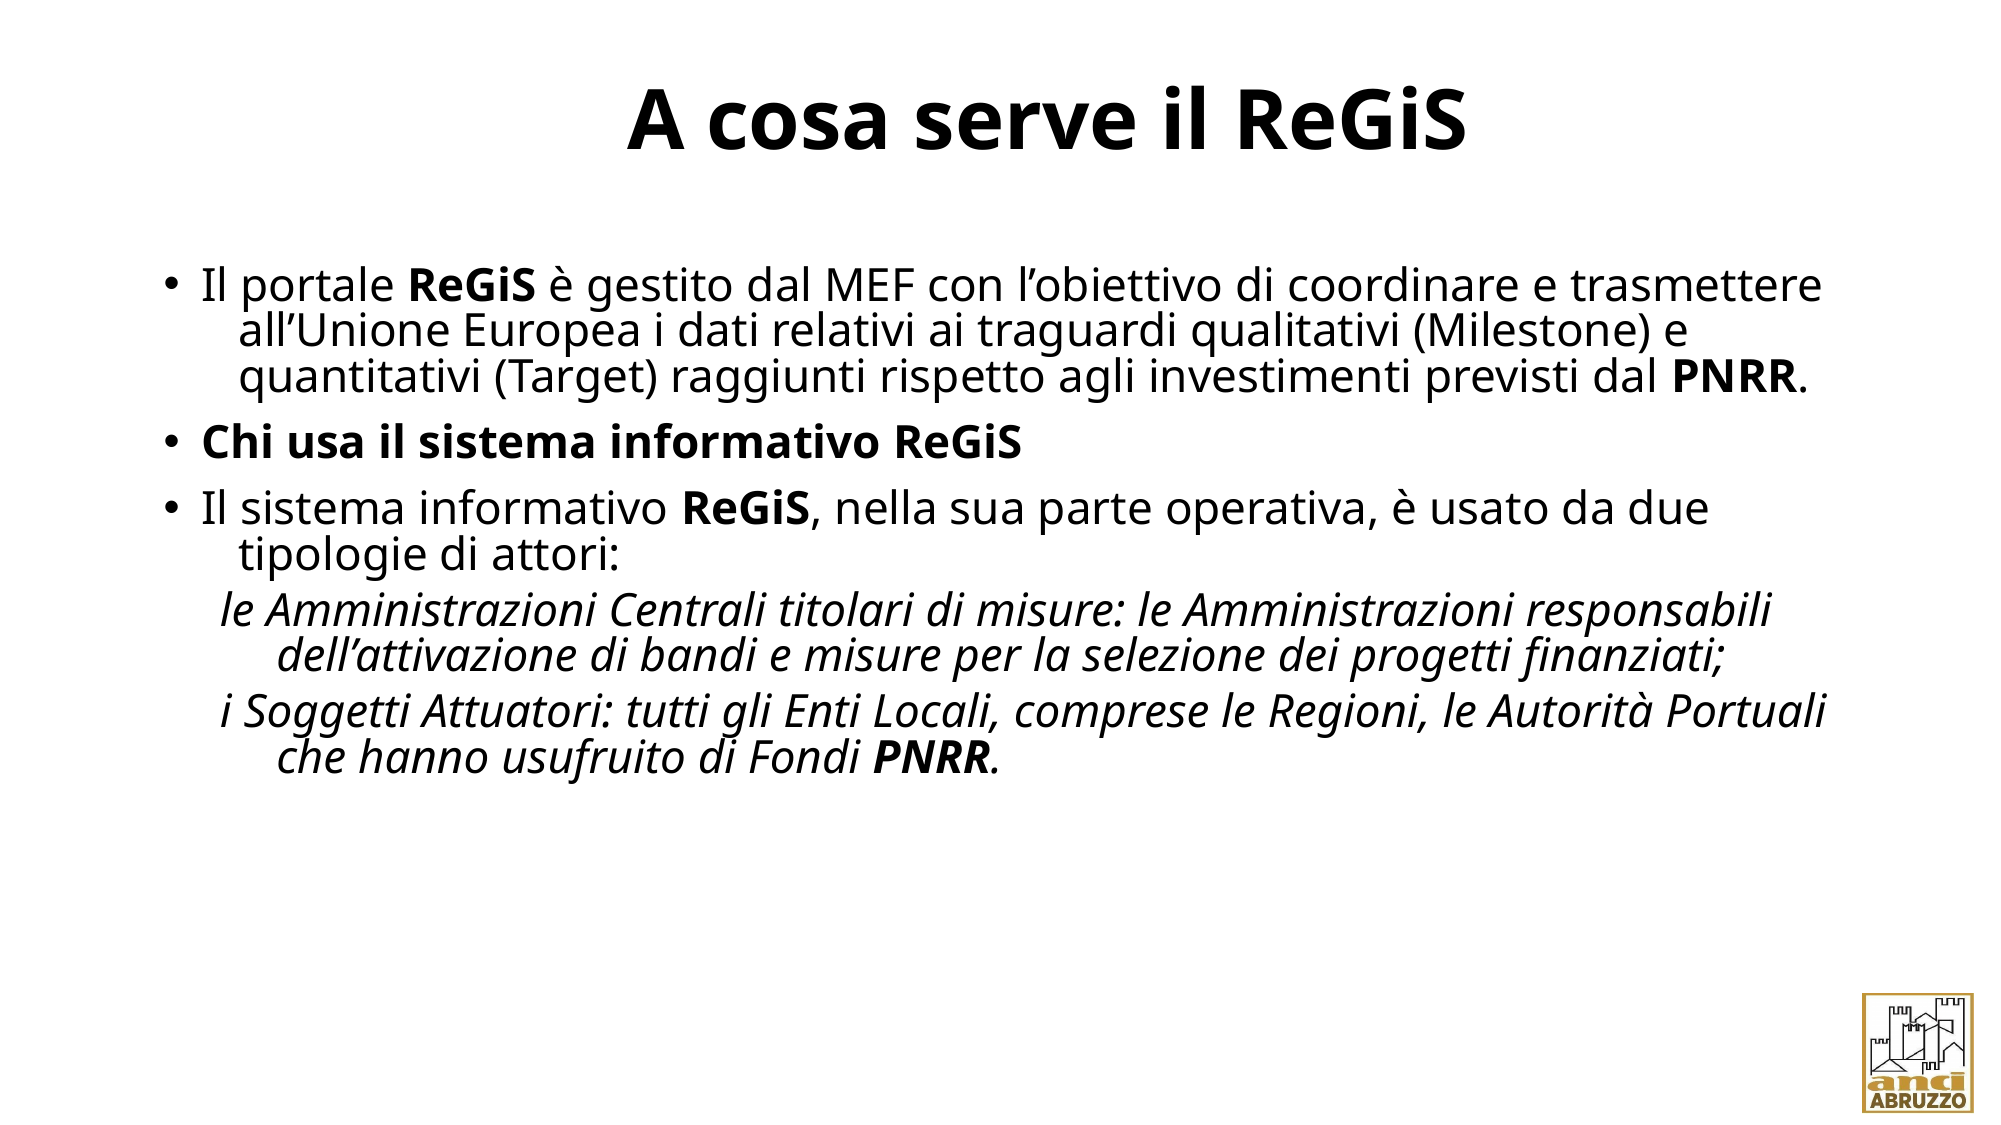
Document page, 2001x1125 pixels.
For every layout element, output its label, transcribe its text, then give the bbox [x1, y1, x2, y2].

title A cosa serve il ReGiS [233, 67, 1863, 257]
list Il portale ReGiS è gestito dal MEF con l’obiettivo di coordinare e trasmettere all’Unione Europea i dati relativi ai traguardi qualitativi (Milestone) e quantitativi (Target) raggiunti rispetto agli investimenti previsti dal PNRR. Chi usa il sistema informativo ReGiS Il sistema informativo ReGiS, nella sua parte operativa, è usato da due tipologie di attori: le Amministrazioni Centrali titolari di misure: le Amministrazioni responsabili dell’attivazione di bandi e misure per la selezione dei progetti finanziati; i Soggetti Attuatori: tutti gli Enti Locali, comprese le Regioni, le Autorità Portuali che hanno usufruito di Fondi PNRR. [148, 257, 1863, 1014]
